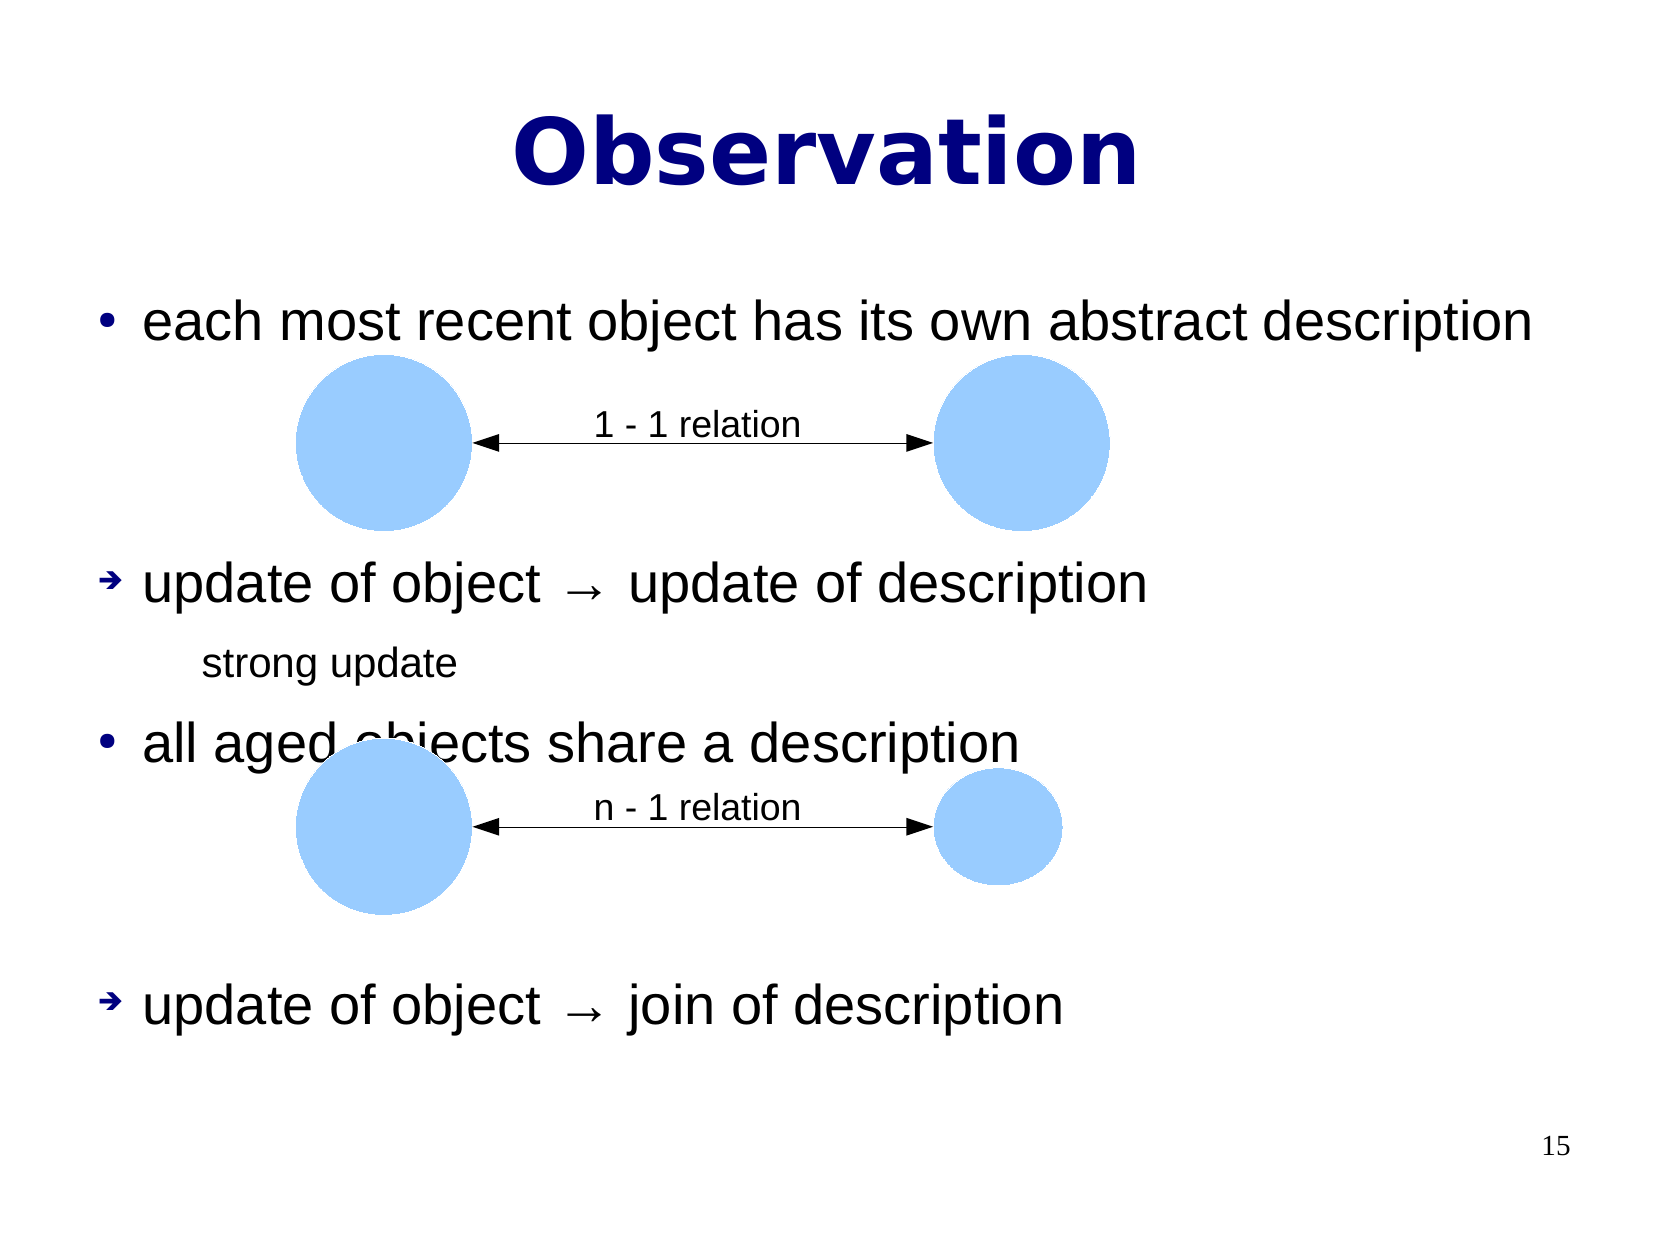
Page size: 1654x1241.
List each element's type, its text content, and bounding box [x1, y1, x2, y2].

list each most recent object has its own abstract description update of object → update of description strong update all aged objects share a description update of object → join of description [82, 290, 1571, 1051]
text_box [933, 354, 1111, 532]
title Observation [82, 49, 1571, 257]
text_box 1 - 1 relation [578, 395, 845, 453]
text_box [295, 738, 473, 916]
text_box n - 1 relation [578, 779, 845, 837]
text_box [295, 354, 473, 532]
text_box [933, 767, 1064, 886]
